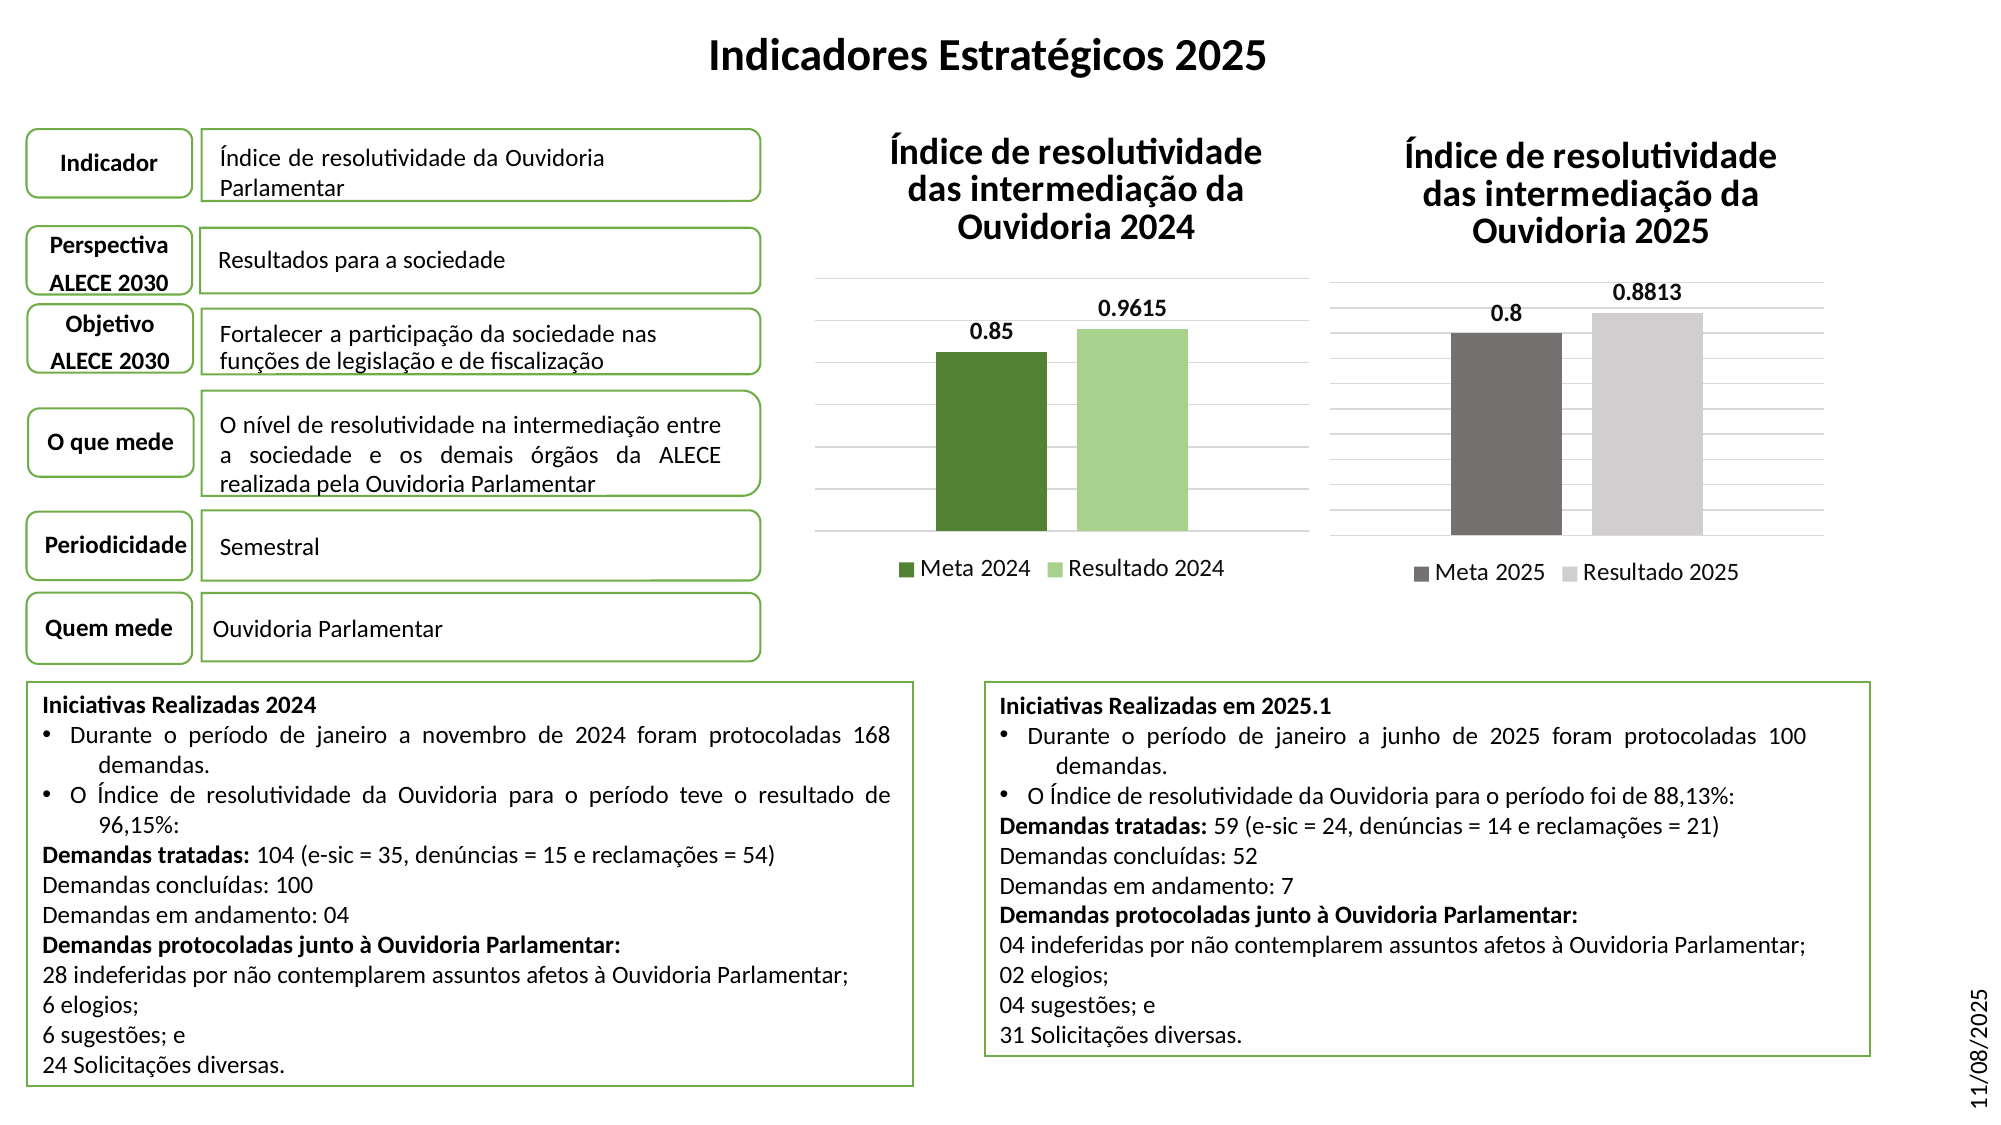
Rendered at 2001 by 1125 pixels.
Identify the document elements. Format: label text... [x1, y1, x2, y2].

text_box Fortalecer a participação da sociedade nas funções de legislação e de fiscalização [202, 312, 743, 371]
text_box O nível de resolutividade na intermediação entre a sociedade e os demais órgãos da ALECE realizada pela Ouvidoria Parlamentar [202, 399, 743, 494]
text_box Iniciativas Realizadas 2024 Durante o período de janeiro a novembro de 2024 foram protocoladas 168 demandas. O Índice de resolutividade da Ouvidoria para o período teve o resultado de 96,15%: Demandas tratadas: 104 (e-sic = 35, denúncias = 15 e reclamações = 54) Demandas concluídas: 100 Demandas em andamento: 04 Demandas protocoladas junto à Ouvidoria Parlamentar: 28 indeferidas por não contemplarem assuntos afetos à Ouvidoria Parlamentar; 6 elogios; 6 sugestões; e 24 Solicitações diversas. [27, 682, 913, 1086]
text_box Resultados para a sociedade [200, 231, 743, 290]
text_box Iniciativas Realizadas em 2025.1 Durante o período de janeiro a junho de 2025 foram protocoladas 100 demandas. O Índice de resolutividade da Ouvidoria para o período foi de 88,13%: Demandas tratadas: 59 (e-sic = 24, denúncias = 14 e reclamações = 21) Demandas concluídas: 52 Demandas em andamento: 7 Demandas protocoladas junto à Ouvidoria Parlamentar: 04 indeferidas por não contemplarem assuntos afetos à Ouvidoria Parlamentar; 02 elogios; 04 sugestões; e 31 Solicitações diversas. [985, 682, 1870, 1056]
text_box O que mede [36, 411, 186, 474]
text_box Perspectiva ALECE 2030 [35, 228, 184, 292]
text_box Semestral [202, 521, 743, 570]
text_box Ouvidoria Parlamentar [195, 607, 749, 649]
title Indicadores Estratégicos 2025 [671, 22, 1305, 89]
text_box Índice de resolutividade da Ouvidoria Parlamentar [202, 132, 743, 197]
text_box Objetivo ALECE 2030 [35, 307, 185, 370]
text_box Indicador [35, 131, 184, 195]
text_box Quem mede [35, 595, 184, 661]
text_box 11/08/2025 [1954, 972, 2000, 1125]
chart [804, 116, 1835, 593]
text_box Periodicidade [34, 514, 198, 578]
